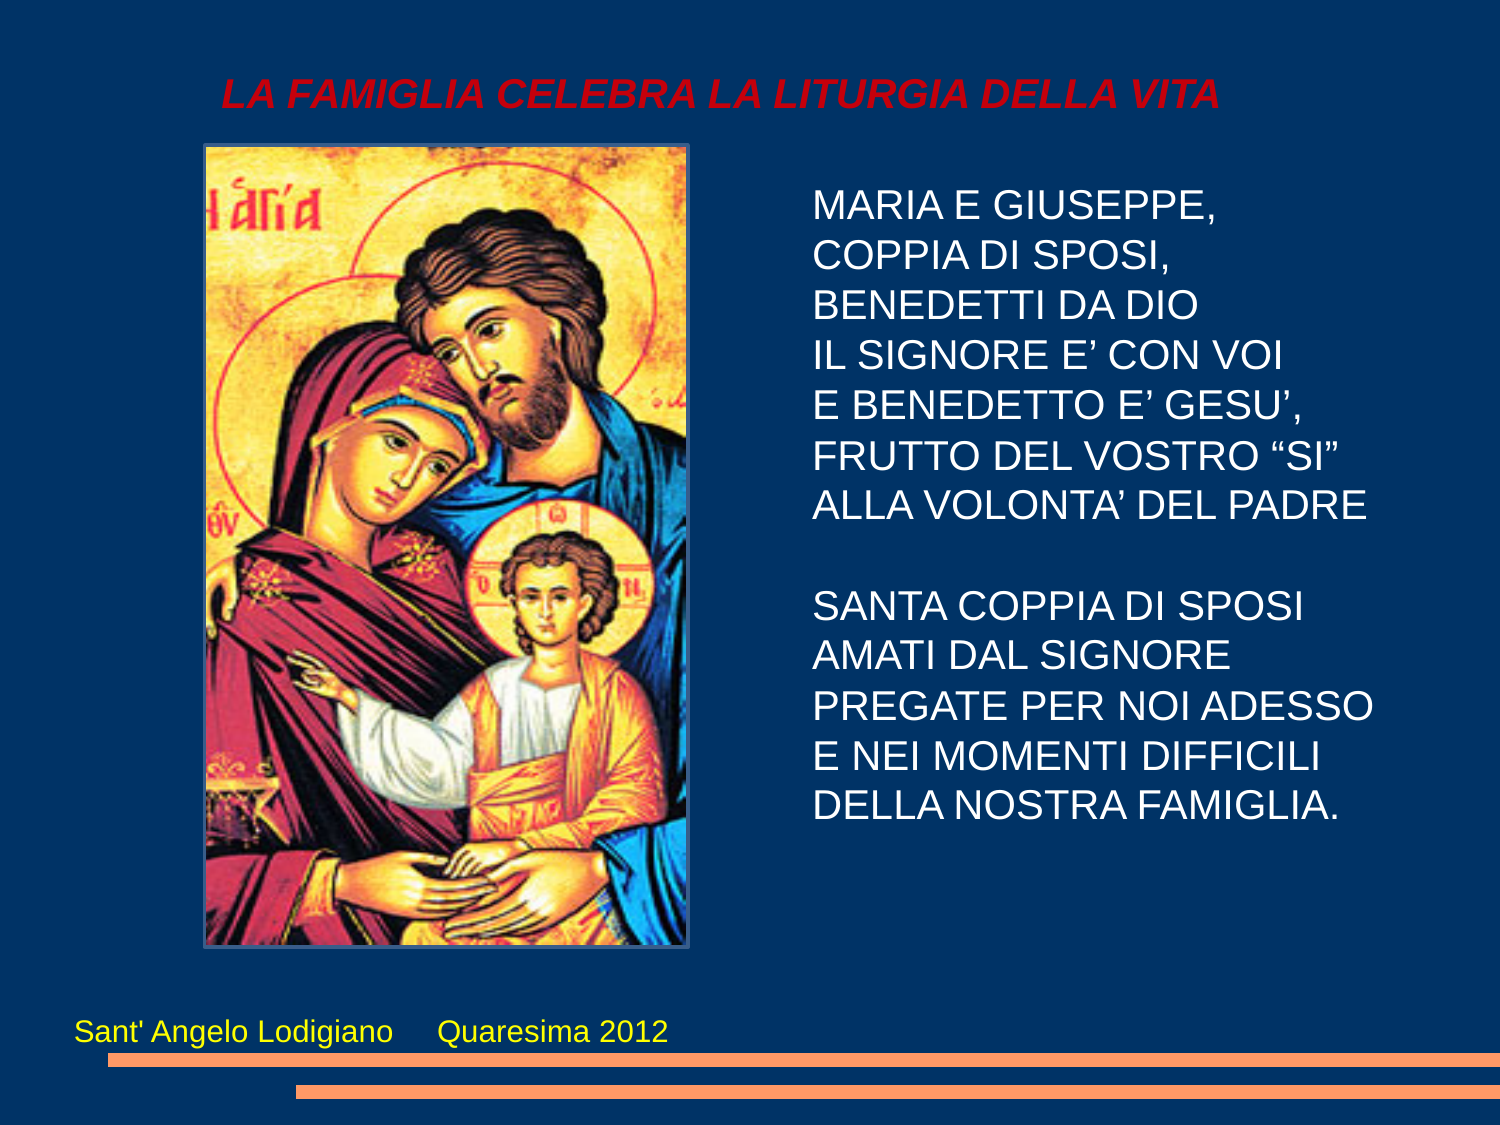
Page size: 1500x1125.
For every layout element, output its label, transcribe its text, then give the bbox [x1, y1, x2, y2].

text_box MARIA E GIUSEPPE, COPPIA DI SPOSI, BENEDETTI DA DIO IL SIGNORE E’ CON VOI E BENEDETTO E’ GESU’, FRUTTO DEL VOSTRO “SI” ALLA VOLONTA’ DEL PADRE SANTA COPPIA DI SPOSI AMATI DAL SIGNORE PREGATE PER NOI ADESSO E NEI MOMENTI DIFFICILI DELLA NOSTRA FAMIGLIA. [797, 170, 1447, 836]
text_box Sant' Angelo Lodigiano Quaresima 2012 [59, 1003, 768, 1057]
text_box LA FAMIGLIA CELEBRA LA LITURGIA DELLA VITA [206, 59, 1388, 124]
chart [206, 147, 686, 945]
